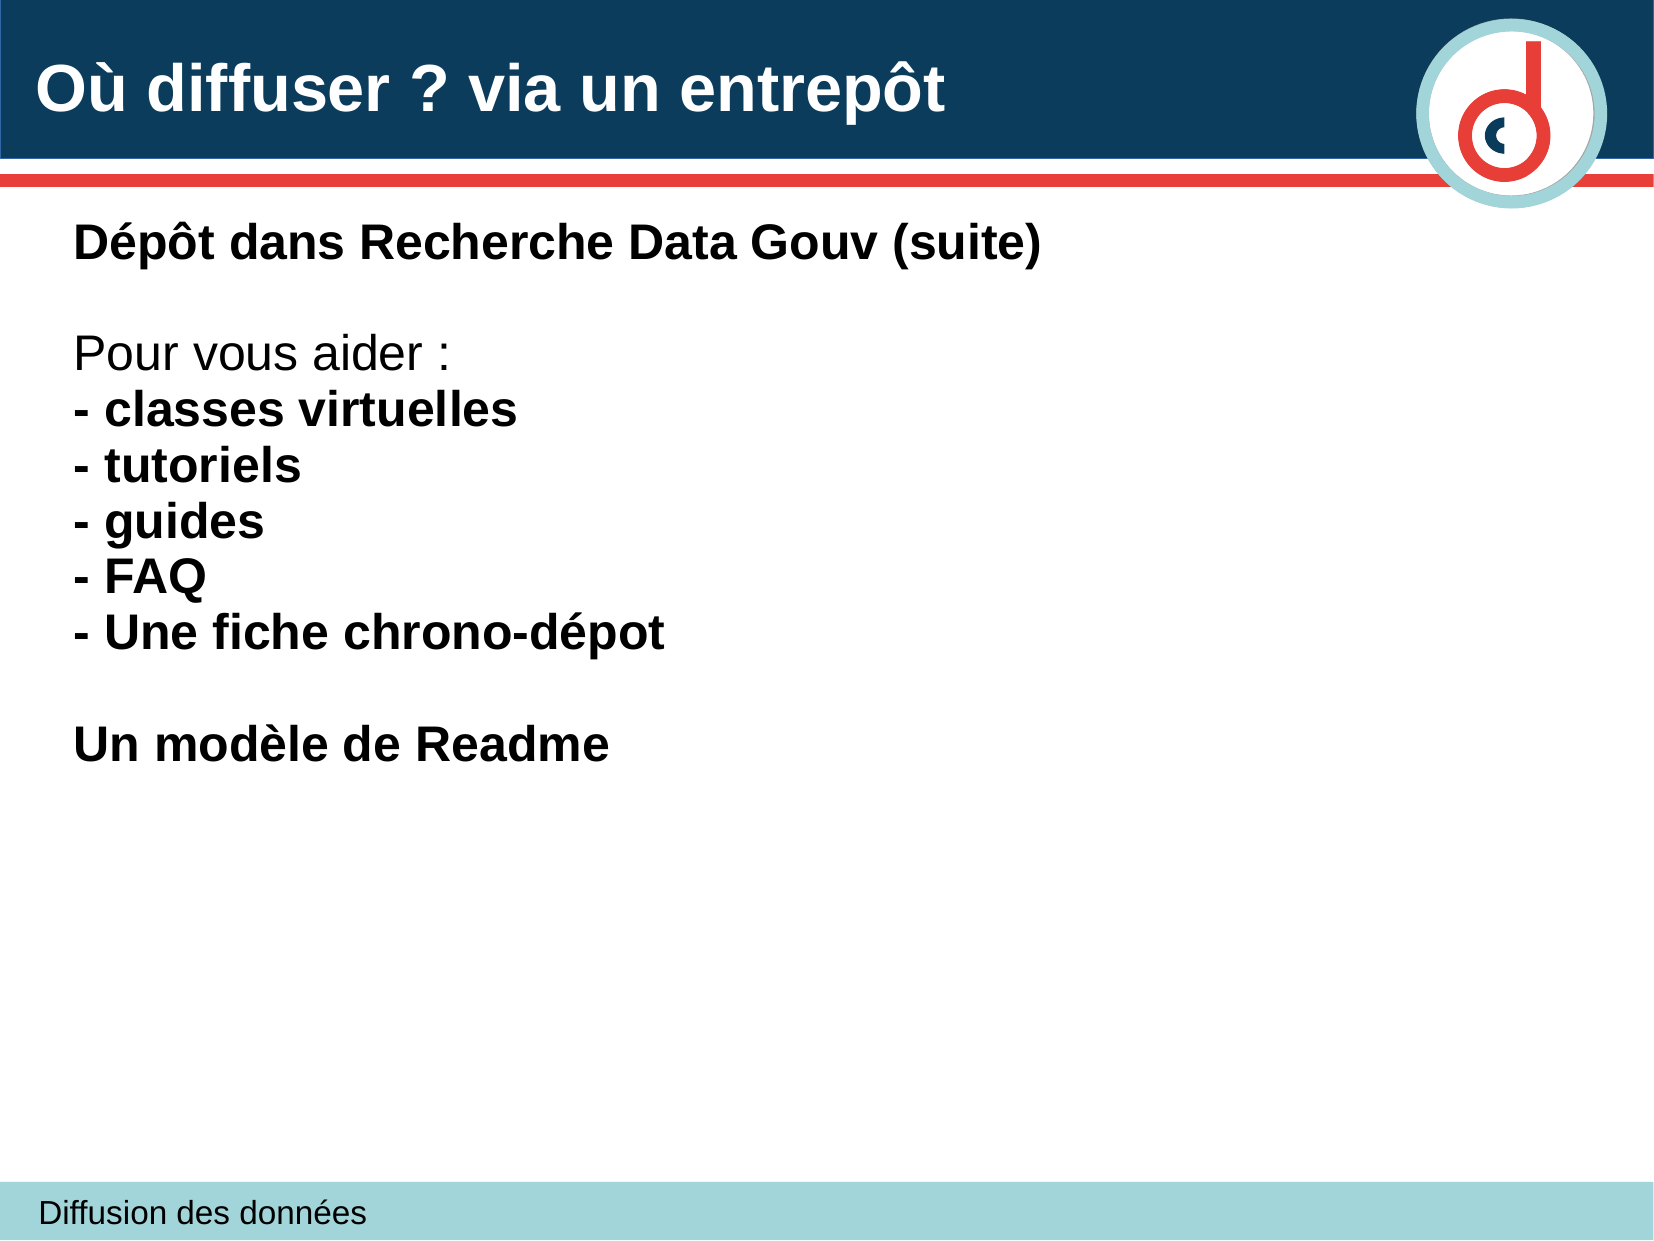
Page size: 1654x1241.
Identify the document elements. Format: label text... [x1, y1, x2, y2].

text_box Dépôt dans Recherche Data Gouv (suite) Pour vous aider : - classes virtuelles - tutoriels - guides - FAQ - Une fiche chrono-dépot Un modèle de Readme [59, 206, 1560, 1063]
title Où diffuser ? via un entrepôt [35, 11, 1430, 159]
text_box Diffusion des données [23, 1187, 621, 1241]
